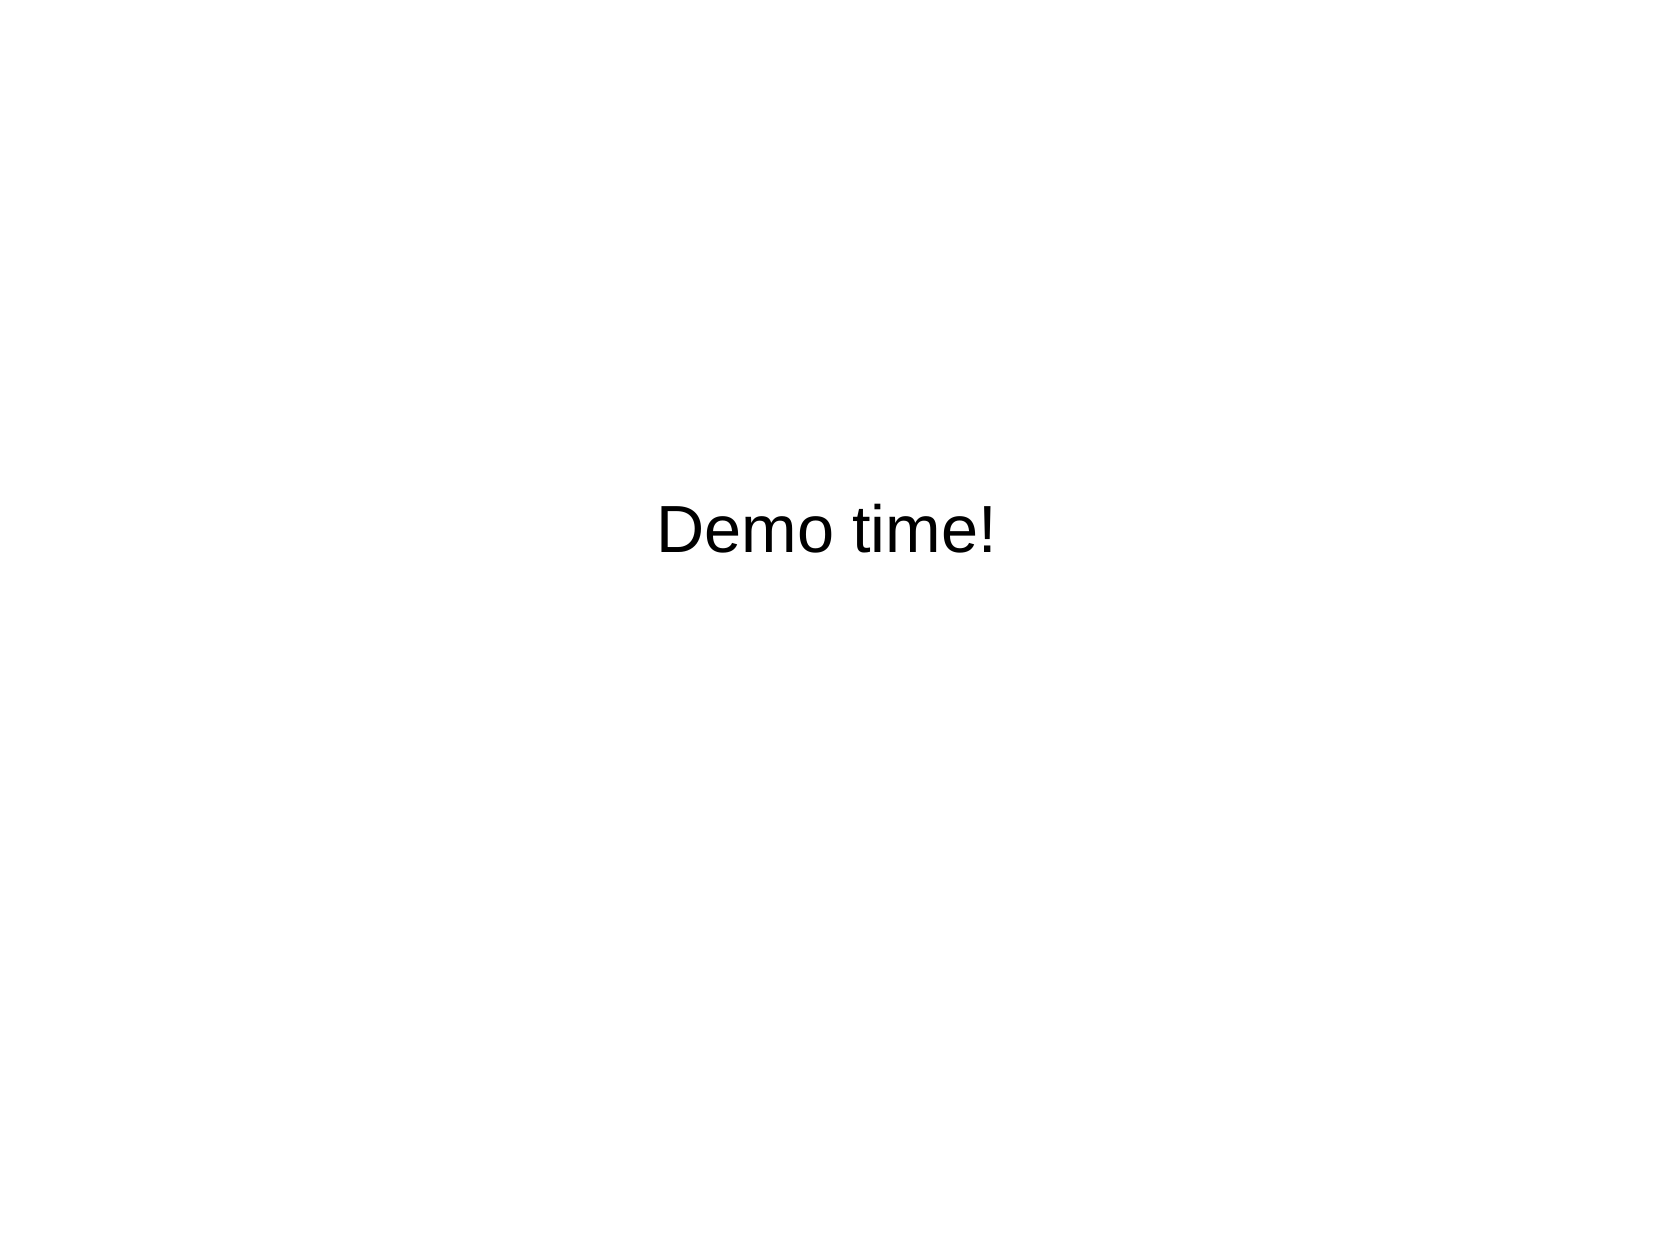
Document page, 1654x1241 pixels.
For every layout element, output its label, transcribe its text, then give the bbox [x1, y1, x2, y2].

subtitle Demo time! [82, 49, 1571, 1010]
